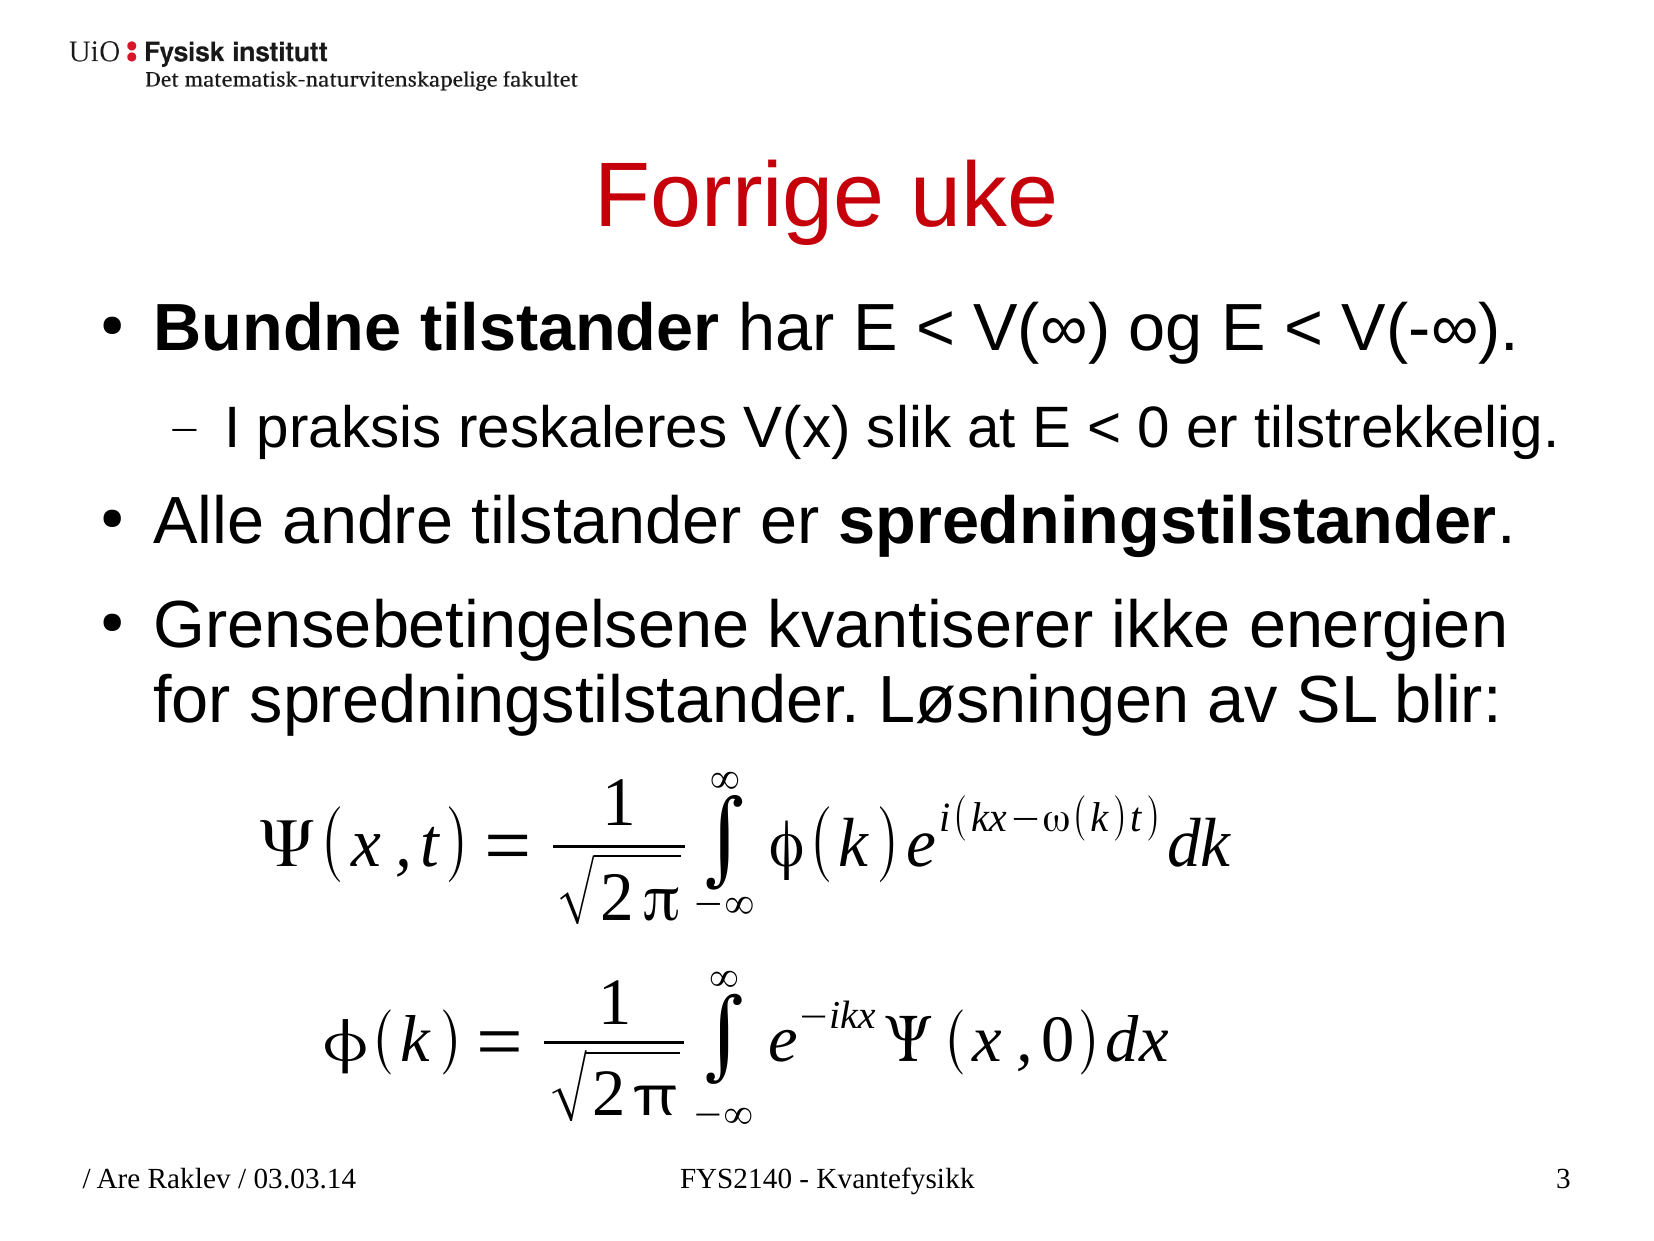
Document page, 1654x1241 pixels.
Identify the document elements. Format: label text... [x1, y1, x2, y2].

list Bundne tilstander har E < V(∞) og E < V(-∞). I praksis reskaleres V(x) slik at E < 0 er tilstrekkelig. Alle andre tilstander er spredningstilstander. Grensebetingelsene kvantiserer ikke energien for spredningstilstander. Løsningen av SL blir: [82, 290, 1576, 1094]
title Forrige uke [82, 90, 1571, 290]
chart [250, 763, 1244, 935]
picture [68, 37, 581, 93]
chart [315, 964, 1175, 1136]
